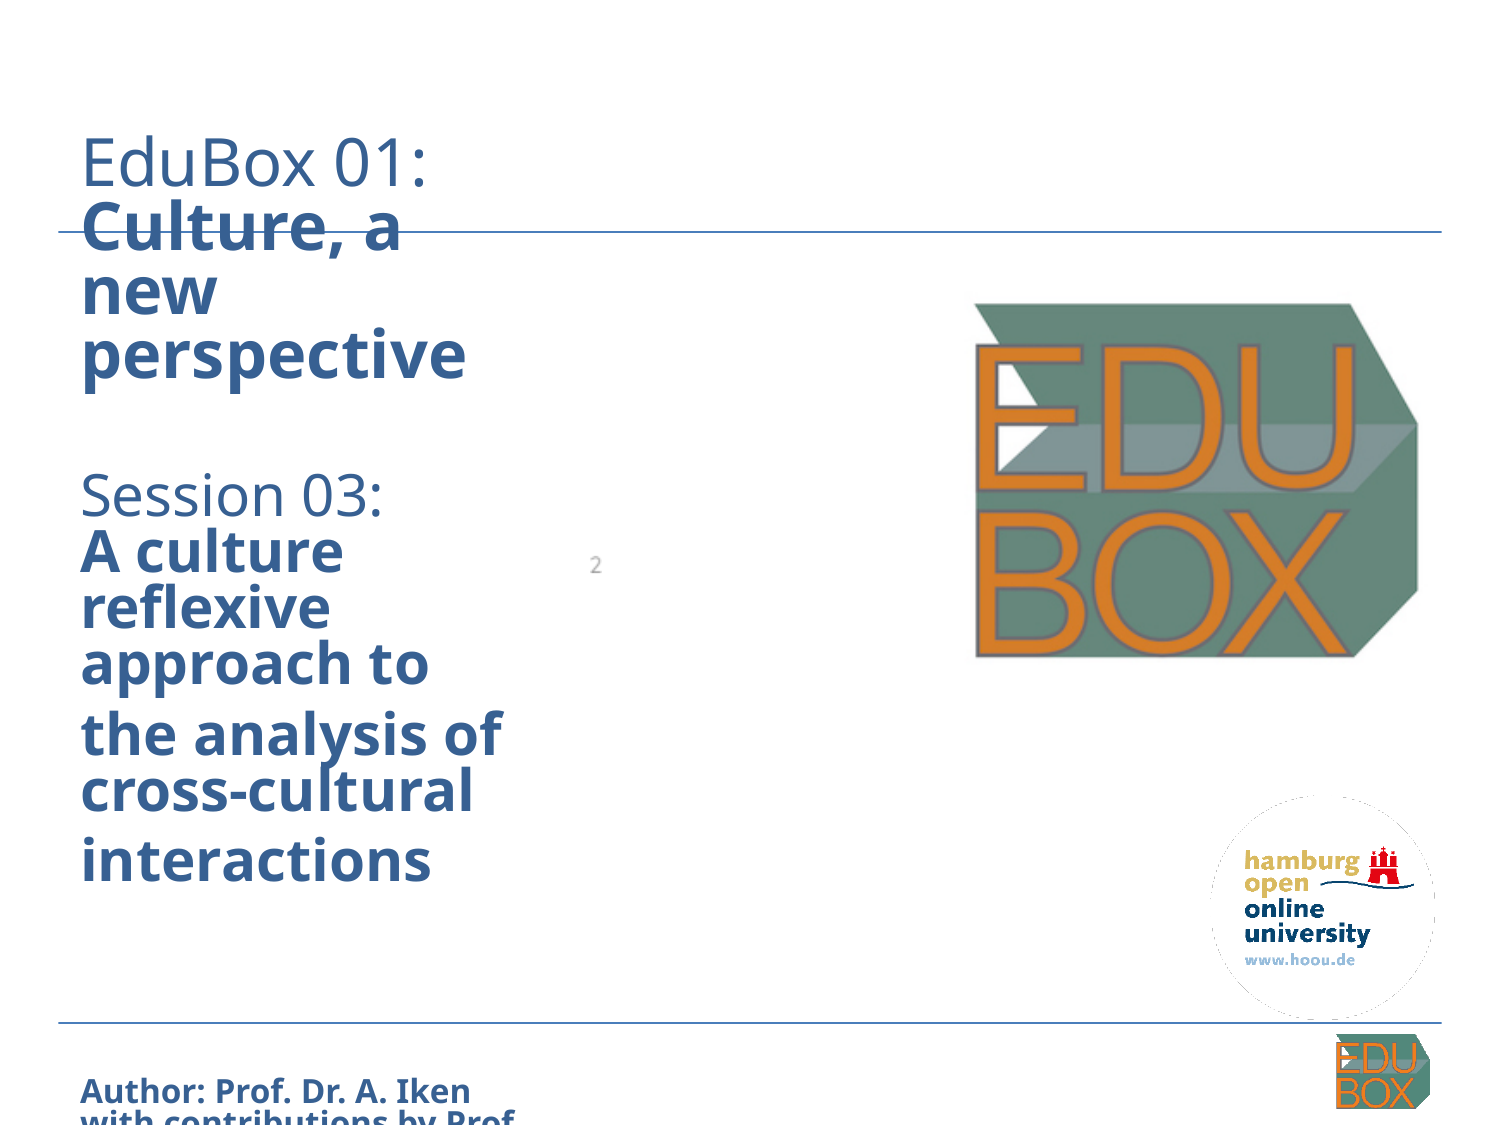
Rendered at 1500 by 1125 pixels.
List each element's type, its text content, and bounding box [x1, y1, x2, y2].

list EduBox 01: Culture, a new perspective Session 03: A culture reflexive approach to the analysis of cross-cultural interactions Author: Prof. Dr. A. Iken with contributions by Prof. Dr. K. Nazarkiewicz Project: EduBoxes for Hamburg Open Online University (www.hoou.de) [53, 254, 1404, 1005]
picture [938, 278, 1455, 685]
picture [1328, 1028, 1437, 1114]
picture [1210, 795, 1435, 1020]
picture [575, 535, 926, 590]
